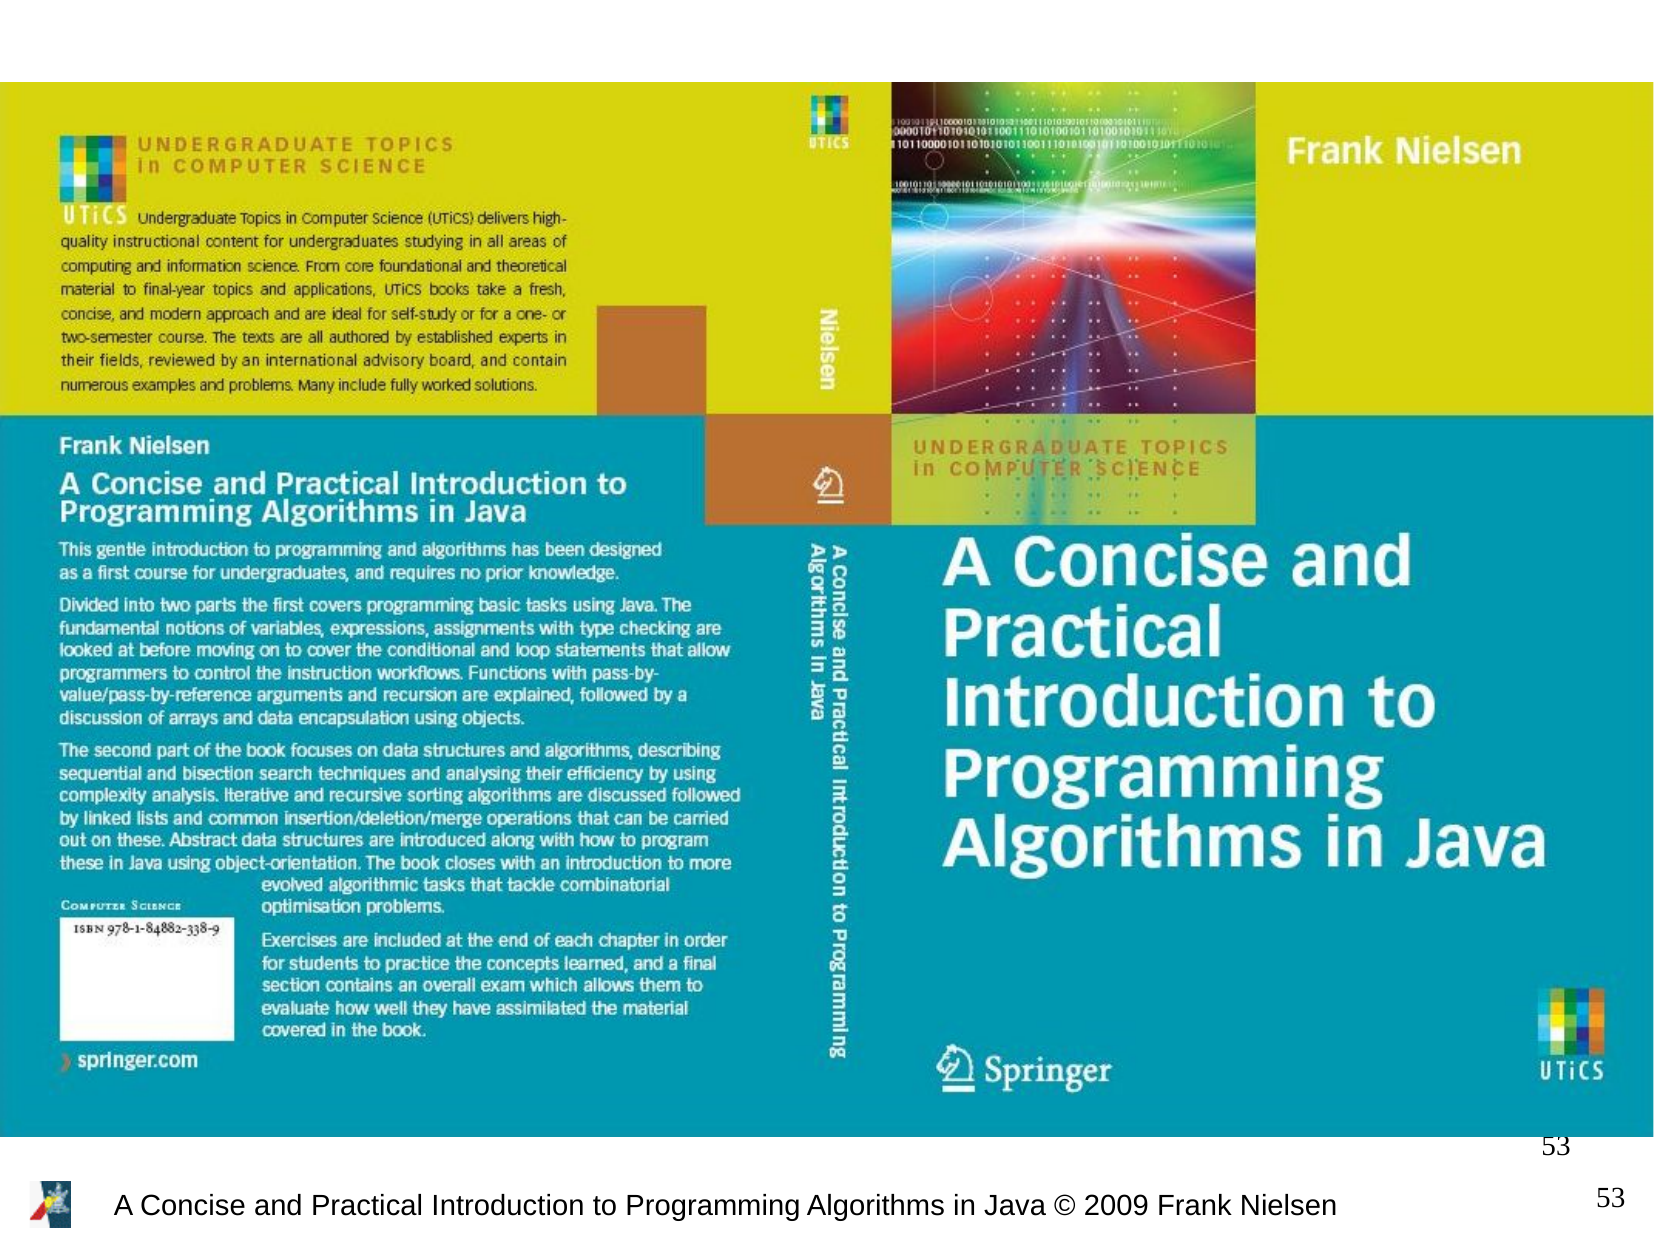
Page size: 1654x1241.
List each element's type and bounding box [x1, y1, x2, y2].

picture [29, 1181, 71, 1228]
picture [0, 82, 1654, 1137]
